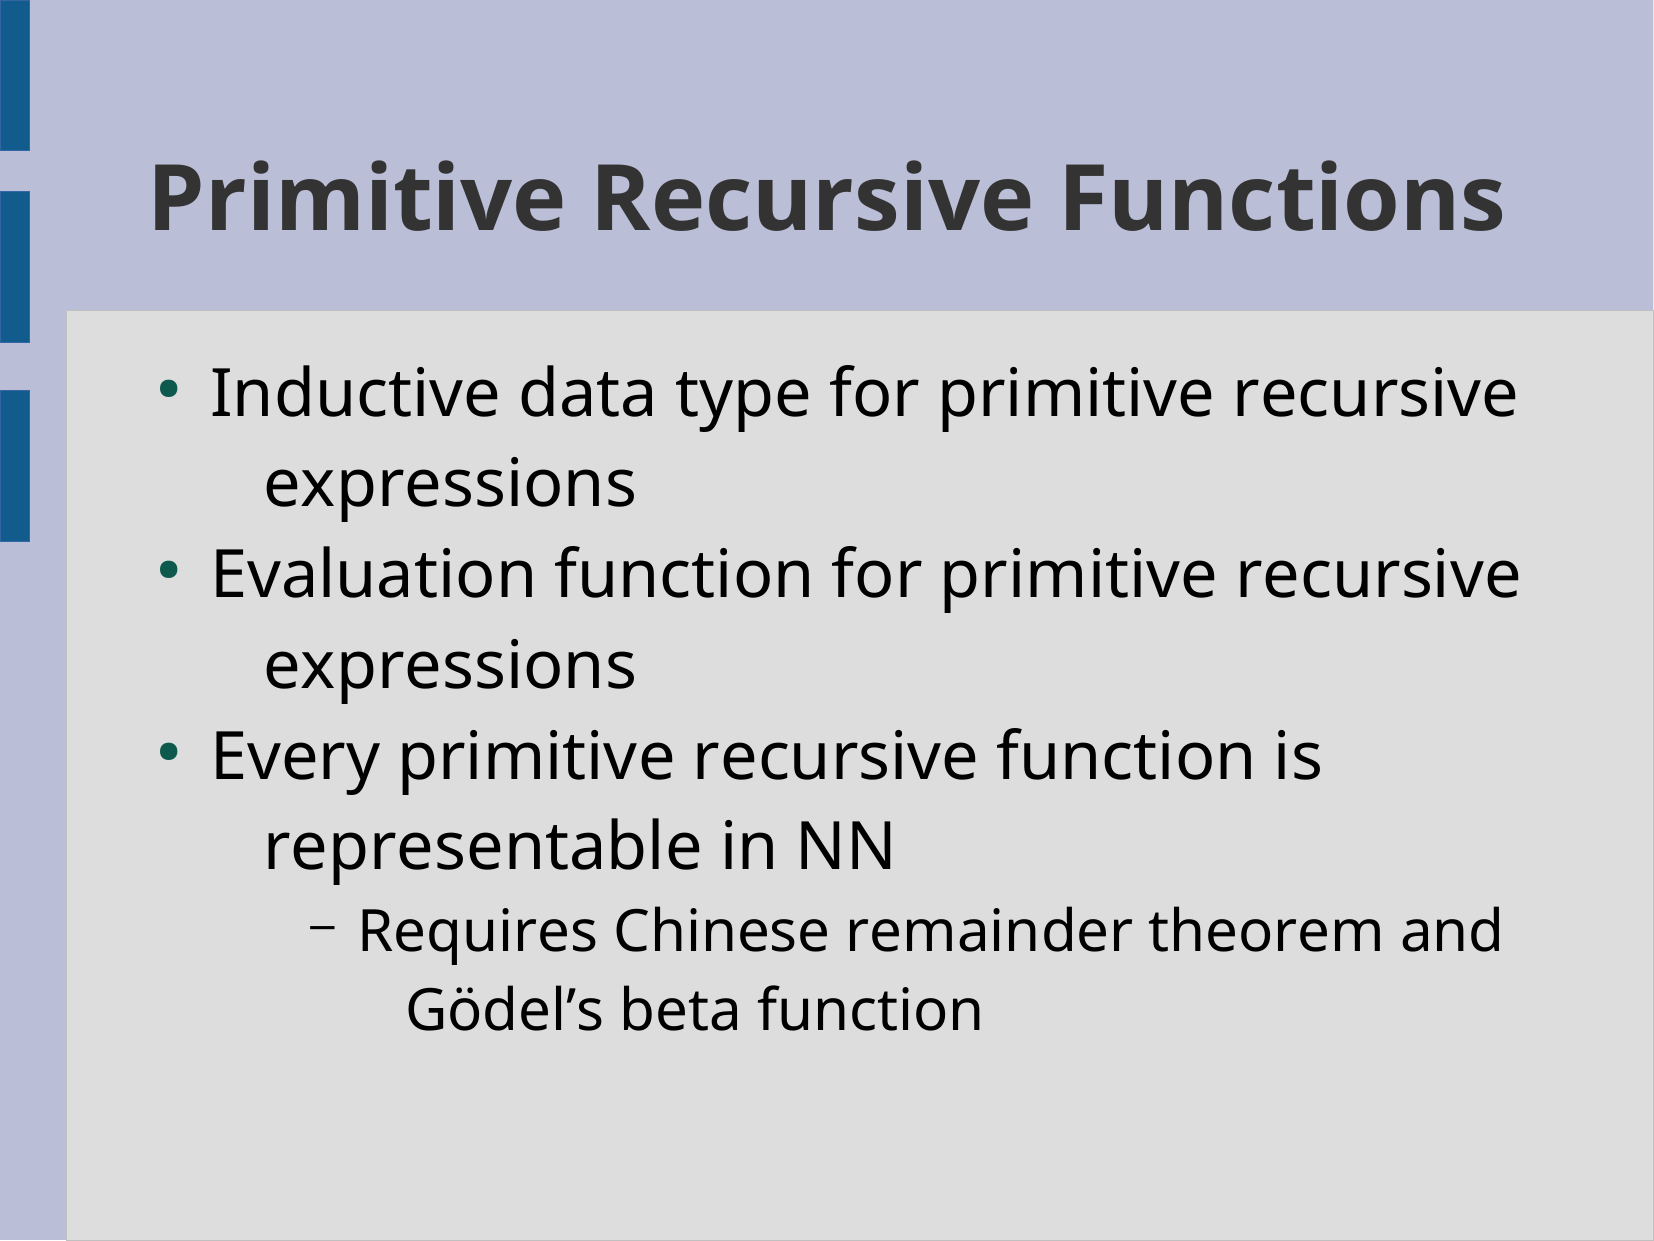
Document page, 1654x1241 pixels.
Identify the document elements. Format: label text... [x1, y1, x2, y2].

list Inductive data type for primitive recursive expressions Evaluation function for primitive recursive expressions Every primitive recursive function is representable in NN Requires Chinese remainder theorem and Gödel’s beta function [121, 344, 1534, 1174]
title Primitive Recursive Functions [121, 91, 1534, 299]
